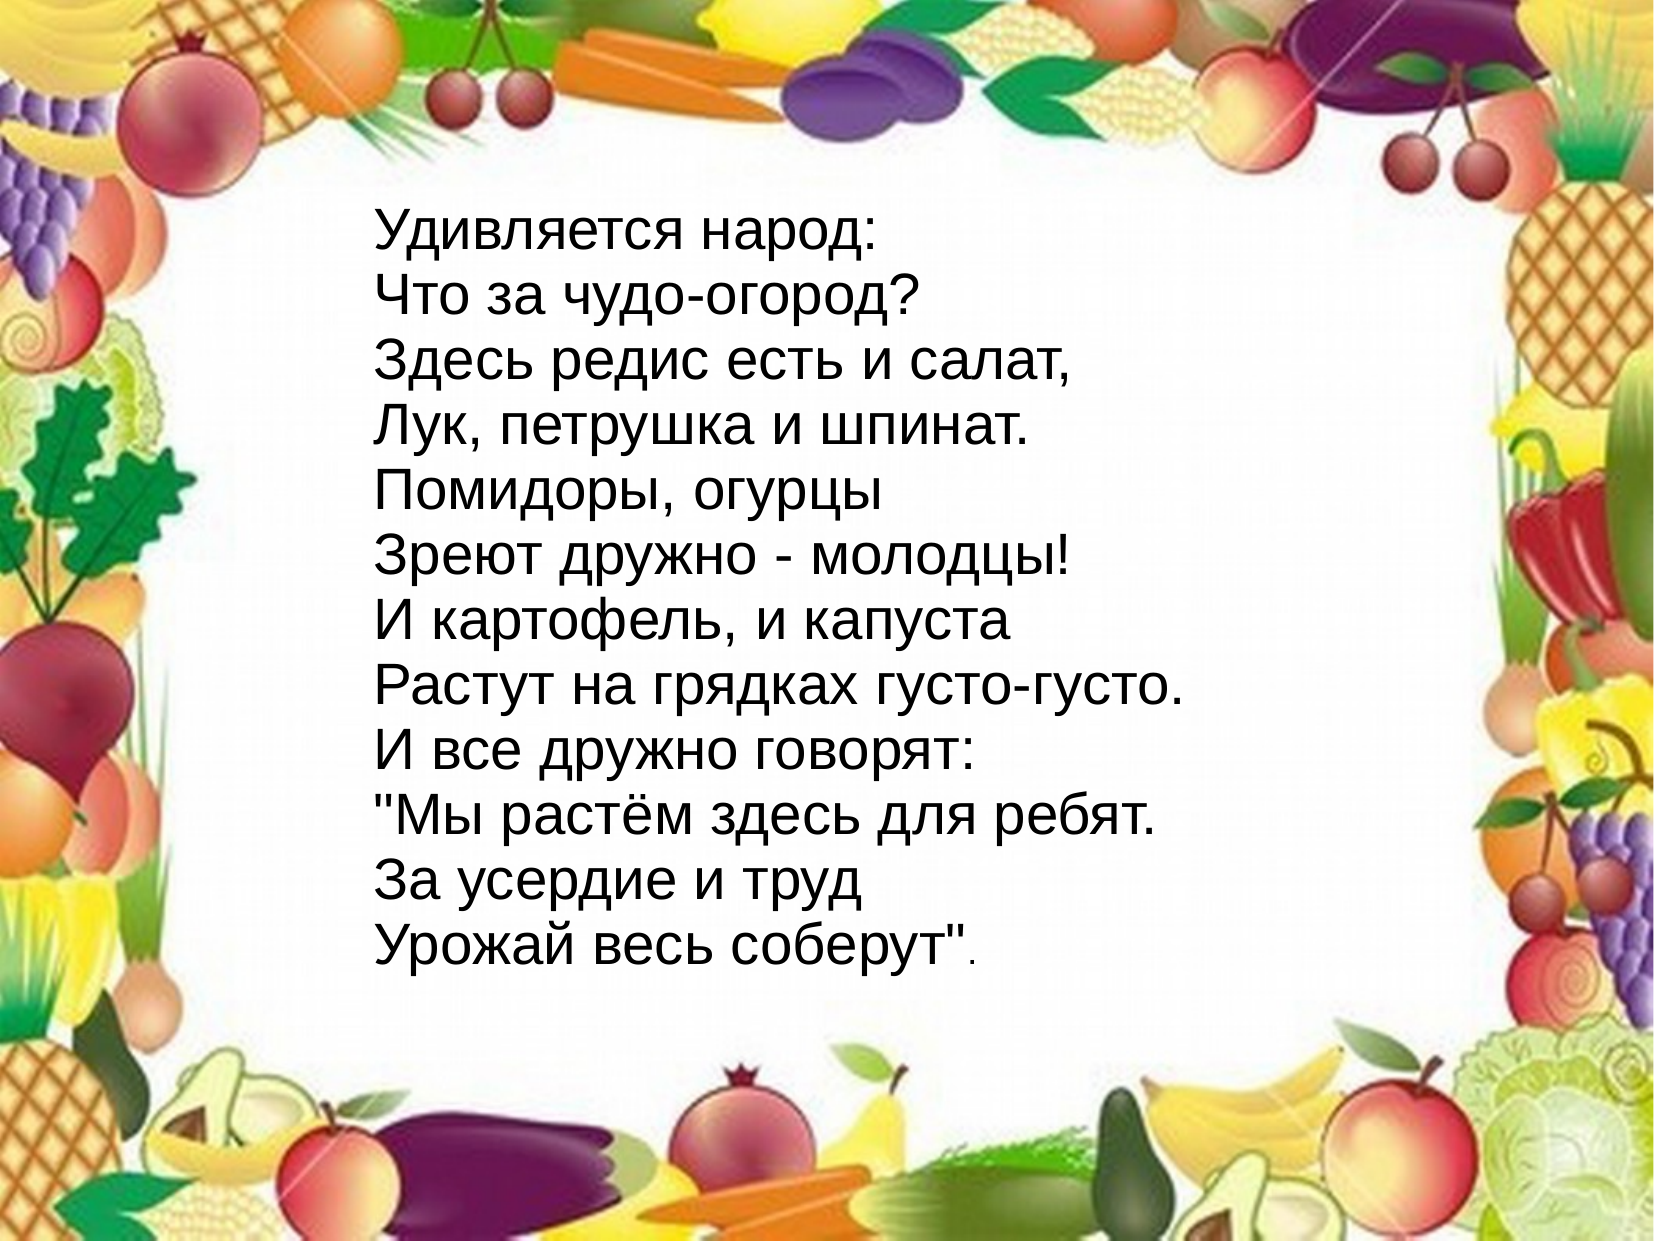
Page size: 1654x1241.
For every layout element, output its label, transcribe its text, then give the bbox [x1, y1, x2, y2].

text_box Удивляется народ: Что за чудо-огород? Здесь редис есть и салат, Лук, петрушка и шпинат. Помидоры, огурцы Зреют дружно - молодцы! И картофель, и капуста Растут на грядках густо-густо. И все дружно говорят: "Мы растём здесь для ребят. За усердие и труд Урожай весь соберут". [342, 188, 1229, 1027]
picture [0, 0, 1654, 1241]
